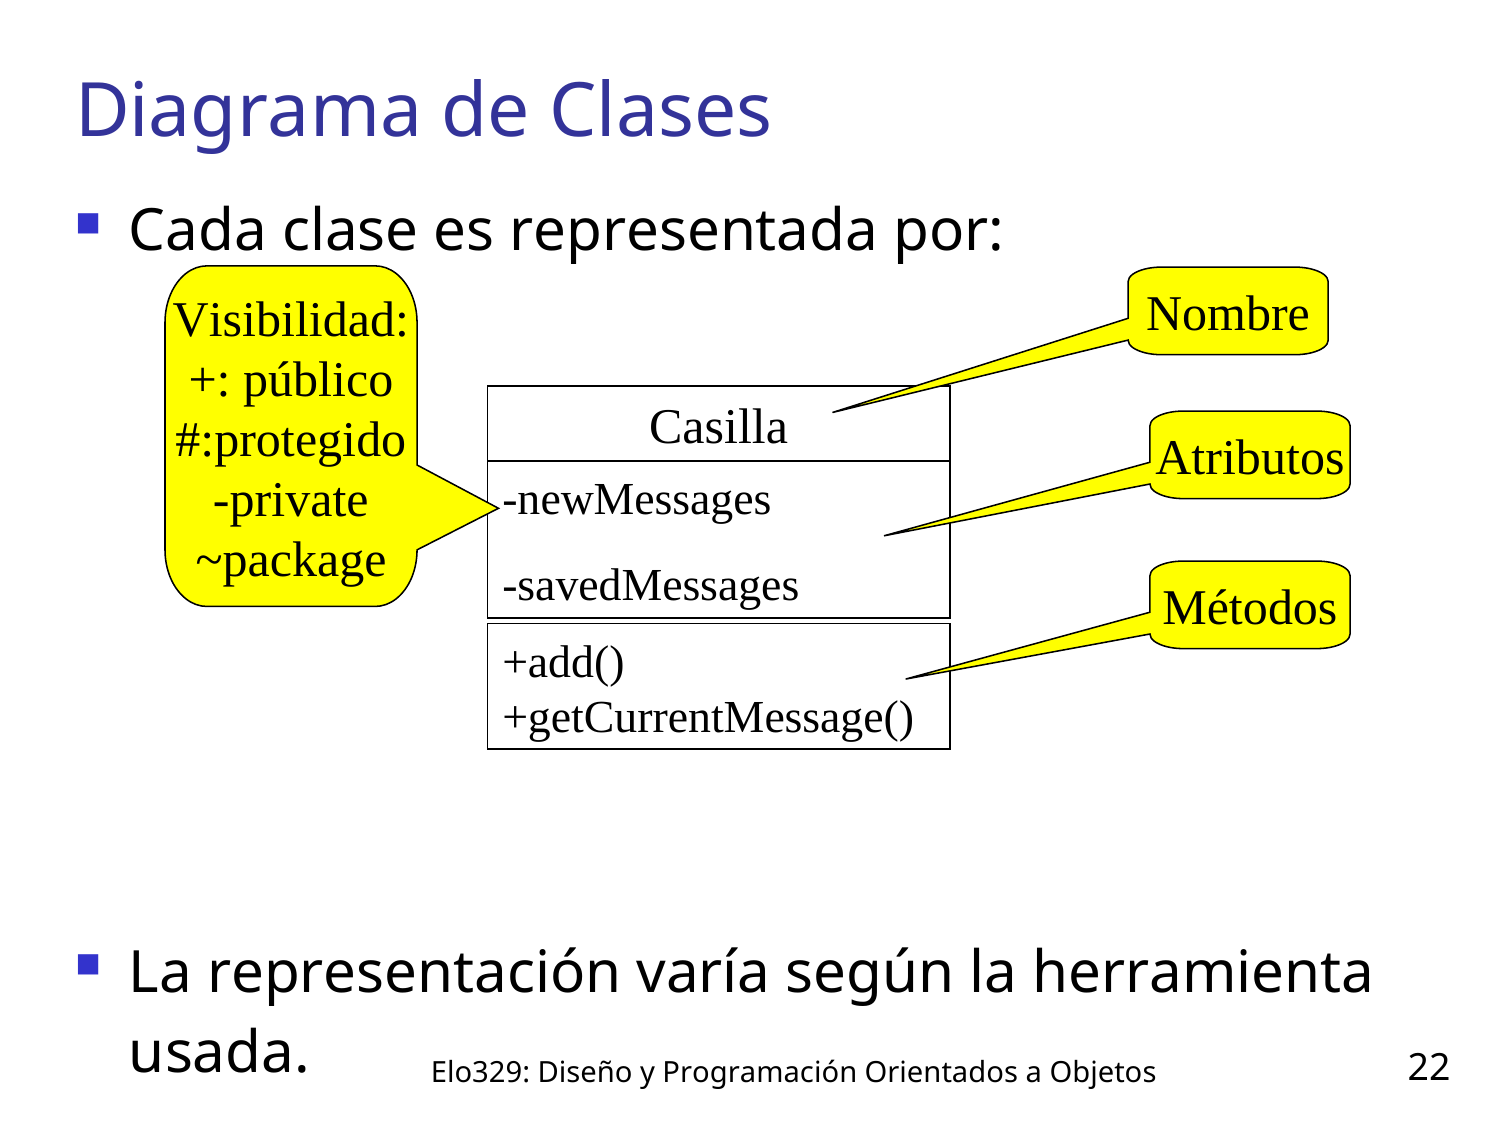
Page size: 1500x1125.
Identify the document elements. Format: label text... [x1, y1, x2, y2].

text_box Visibilidad: +: público #:protegido -private ~package [165, 265, 499, 607]
text_box Nombre [832, 267, 1329, 413]
text_box +add()‏ +getCurrentMessage()‏ [487, 623, 951, 749]
title Diagrama de Clases [75, 25, 1449, 188]
text_box Métodos [905, 561, 1351, 680]
text_box Casilla [487, 386, 951, 461]
text_box -newMessages -savedMessages [487, 461, 951, 618]
text_box Atributos [883, 411, 1351, 536]
list Cada clase es representada por: La representación varía según la herramienta usada. [75, 187, 1446, 1051]
